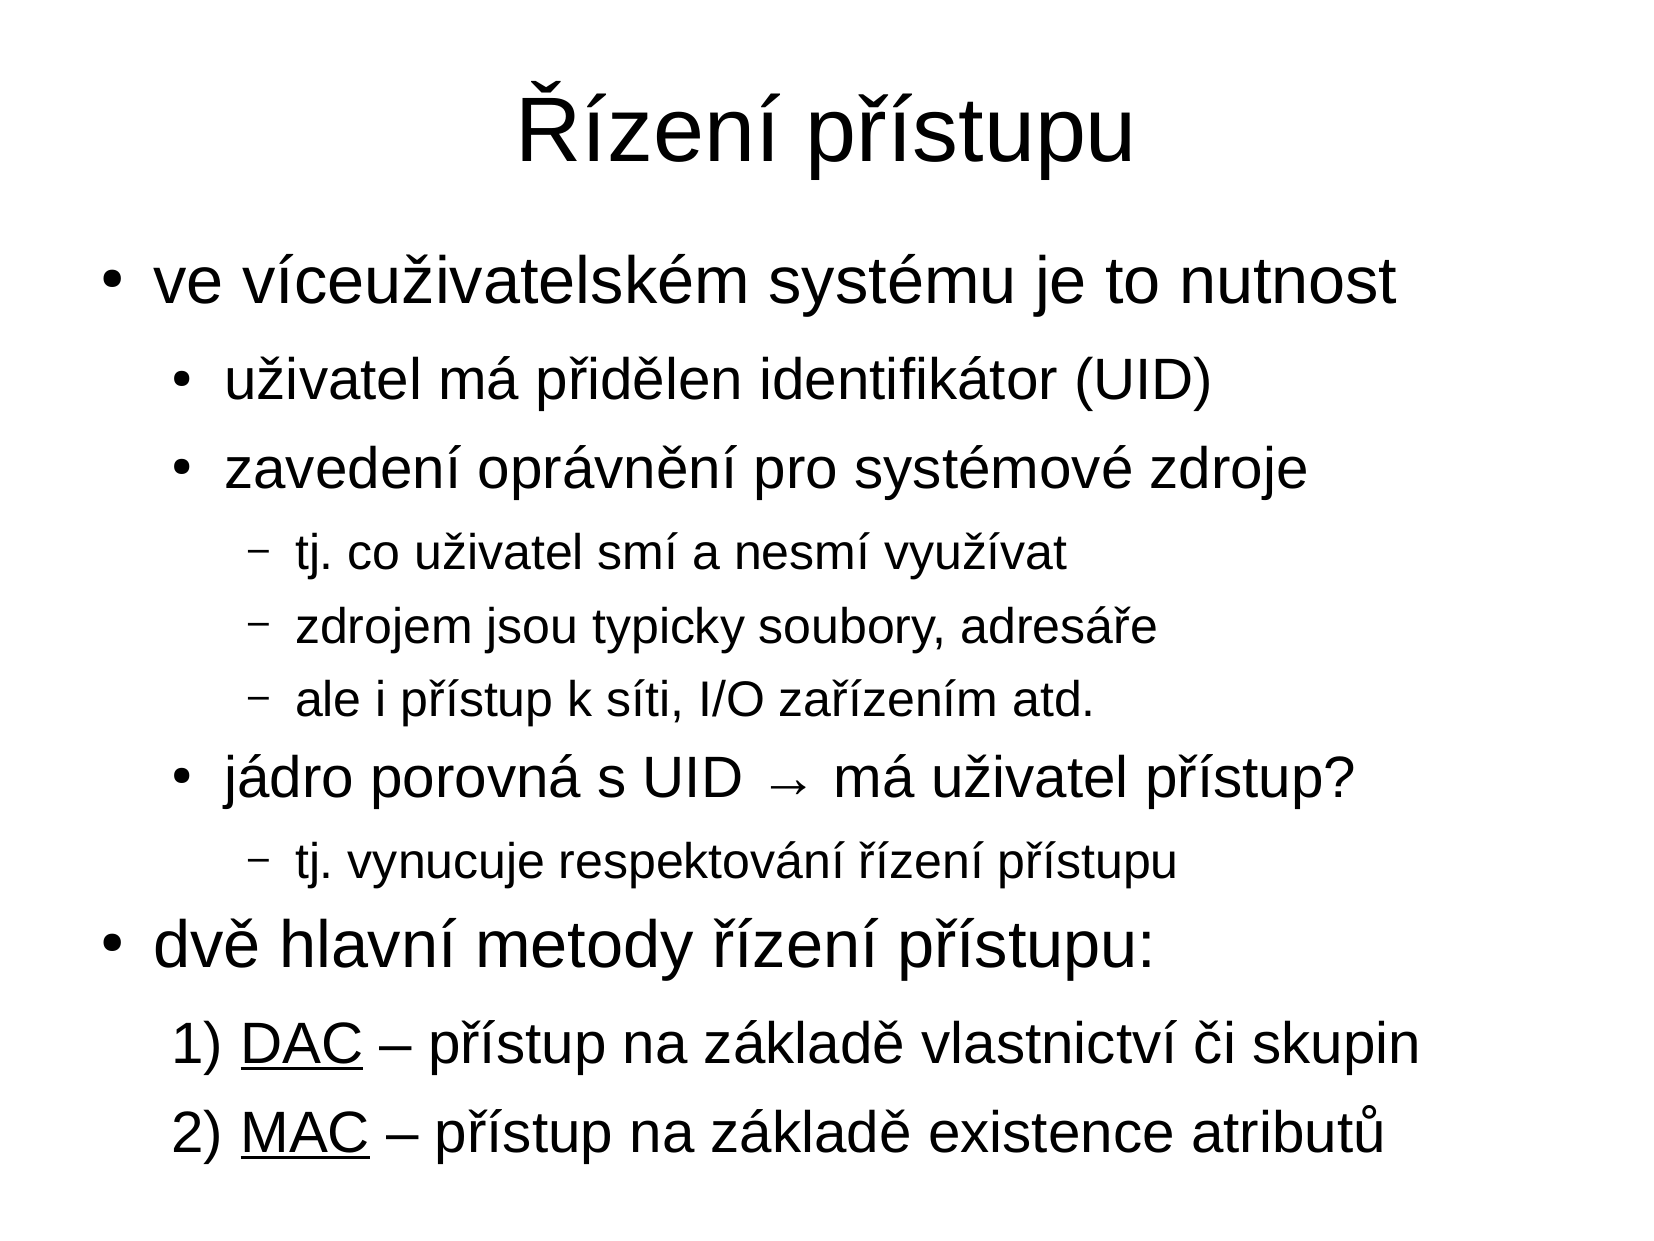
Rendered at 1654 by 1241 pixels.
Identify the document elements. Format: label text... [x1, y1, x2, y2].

list ve víceuživatelském systému je to nutnost uživatel má přidělen identifikátor (UID) zavedení oprávnění pro systémové zdroje tj. co uživatel smí a nesmí využívat zdrojem jsou typicky soubory, adresáře ale i přístup k síti, I/O zařízením atd. jádro porovná s UID → má uživatel přístup? tj. vynucuje respektování řízení přístupu dvě hlavní metody řízení přístupu: DAC – přístup na základě vlastnictví či skupin MAC – přístup na základě existence atributů [82, 242, 1571, 1166]
title Řízení přístupu [82, 33, 1571, 226]
